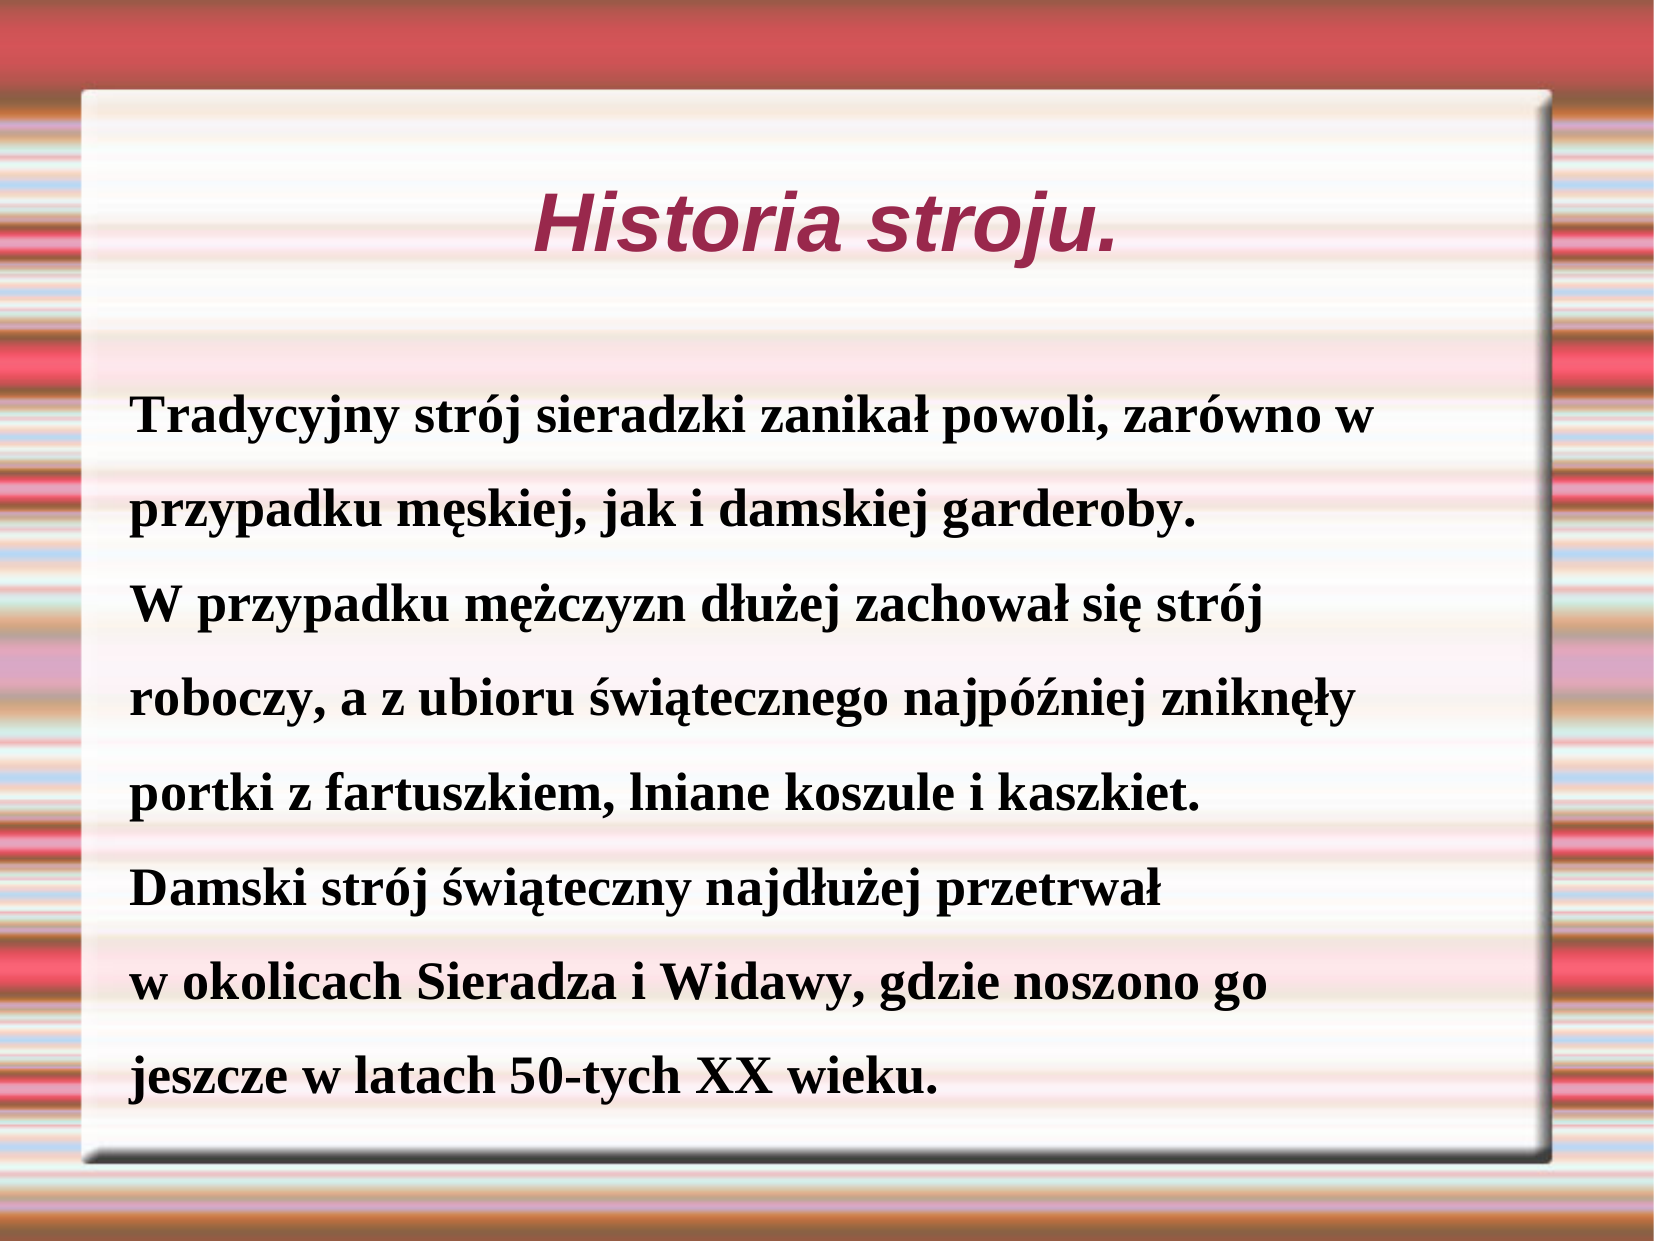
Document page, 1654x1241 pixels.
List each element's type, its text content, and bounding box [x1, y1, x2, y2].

list Tradycyjny strój sieradzki zanikał powoli, zarówno w przypadku męskiej, jak i damskiej garderoby. W przypadku mężczyzn dłużej zachował się strój roboczy, a z ubioru świątecznego najpóźniej zniknęły portki z fartuszkiem, lniane koszule i kaszkiet. Damski strój świąteczny najdłużej przetrwał w okolicach Sieradza i Widawy, gdzie noszono go jeszcze w latach 50-tych XX wieku. [106, 377, 1654, 1110]
title Historia stroju. [121, 114, 1534, 322]
